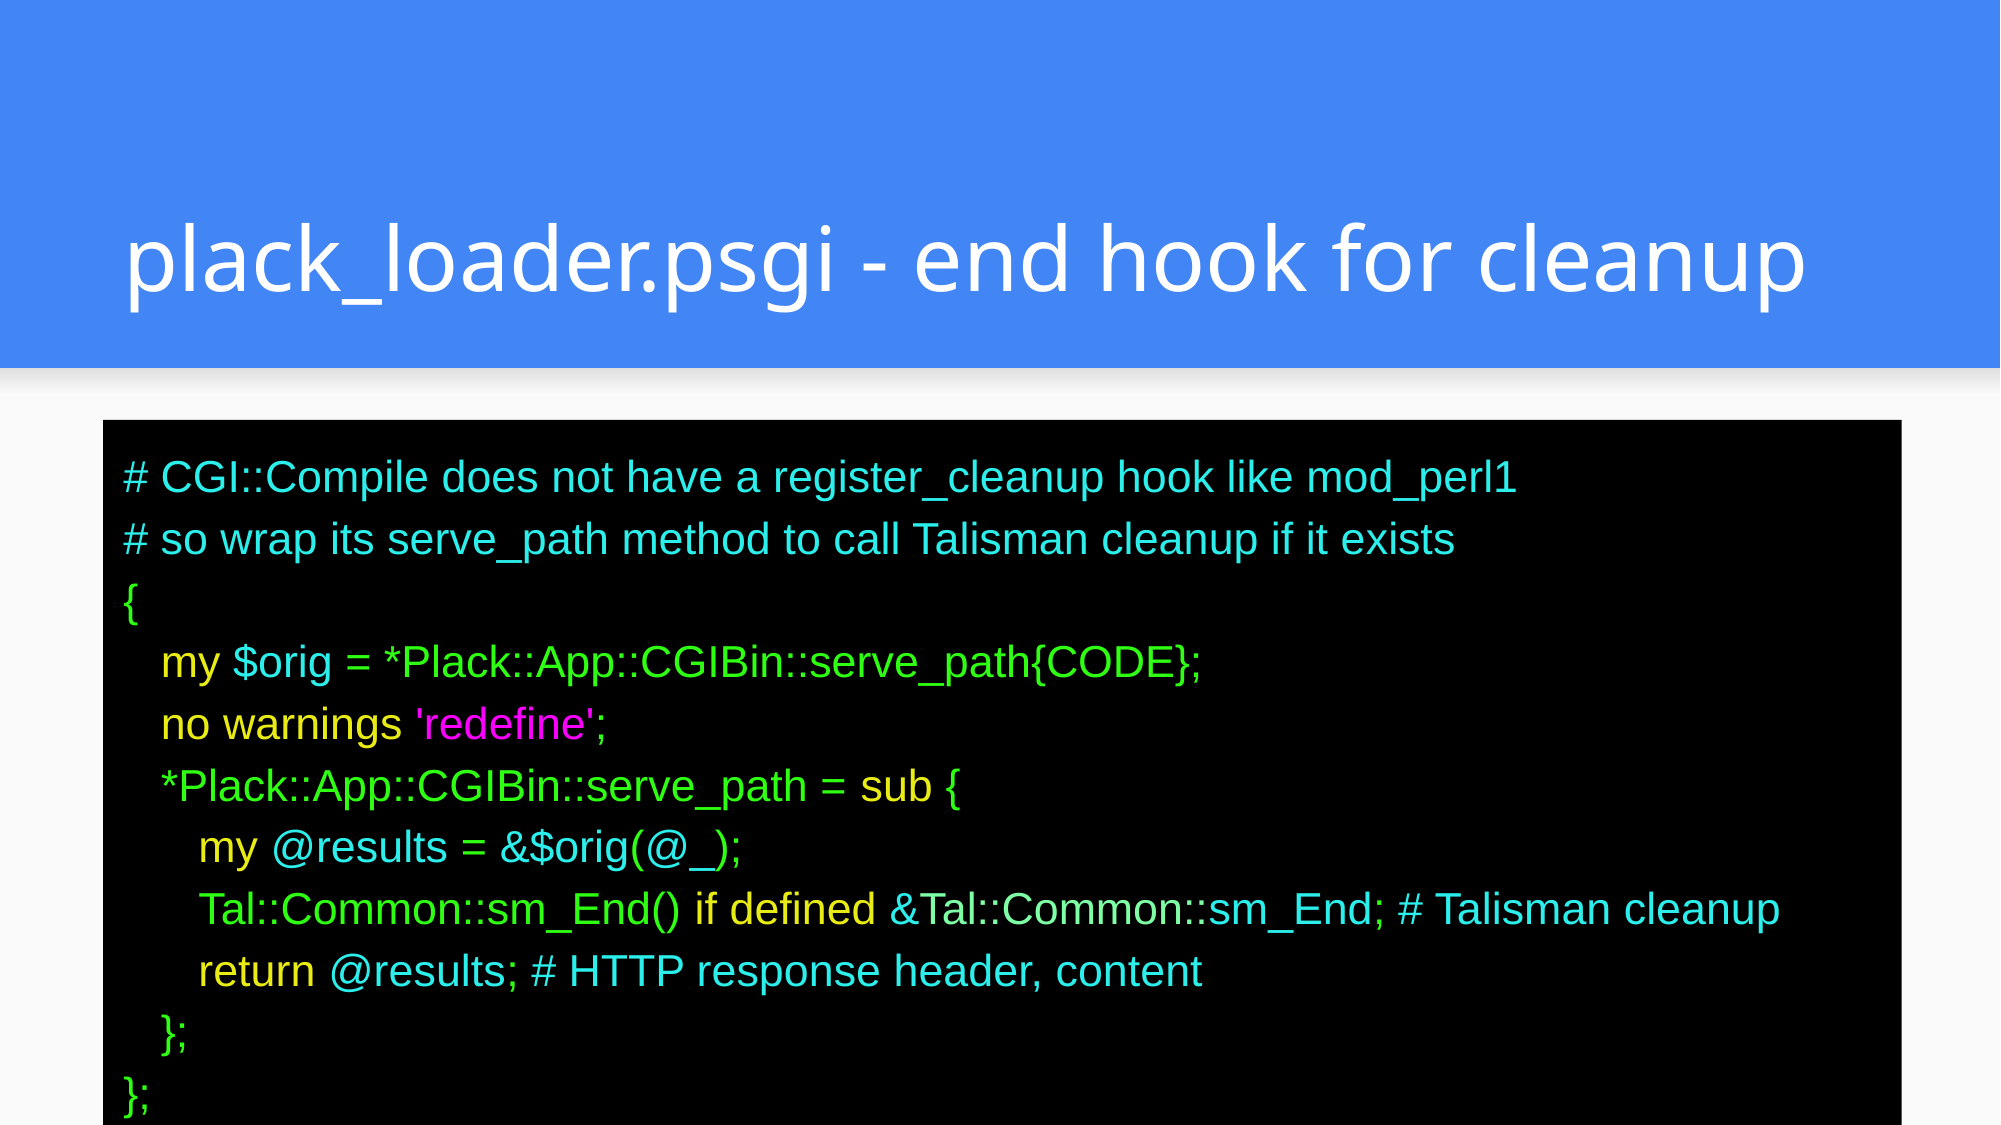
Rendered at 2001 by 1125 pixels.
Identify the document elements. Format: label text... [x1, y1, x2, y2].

list # CGI::Compile does not have a register_cleanup hook like mod_perl1 # so wrap its serve_path method to call Talisman cleanup if it exists { my $orig = *Plack::App::CGIBin::serve_path{CODE}; no warnings 'redefine'; *Plack::App::CGIBin::serve_path = sub { my @results = &$orig(@_); Tal::Common::sm_End() if defined &Tal::Common::sm_End; # Talisman cleanup return @results; # HTTP response header, content }; }; [103, 419, 1902, 1125]
title plack_loader.psgi - end hook for cleanup [103, 161, 1902, 330]
